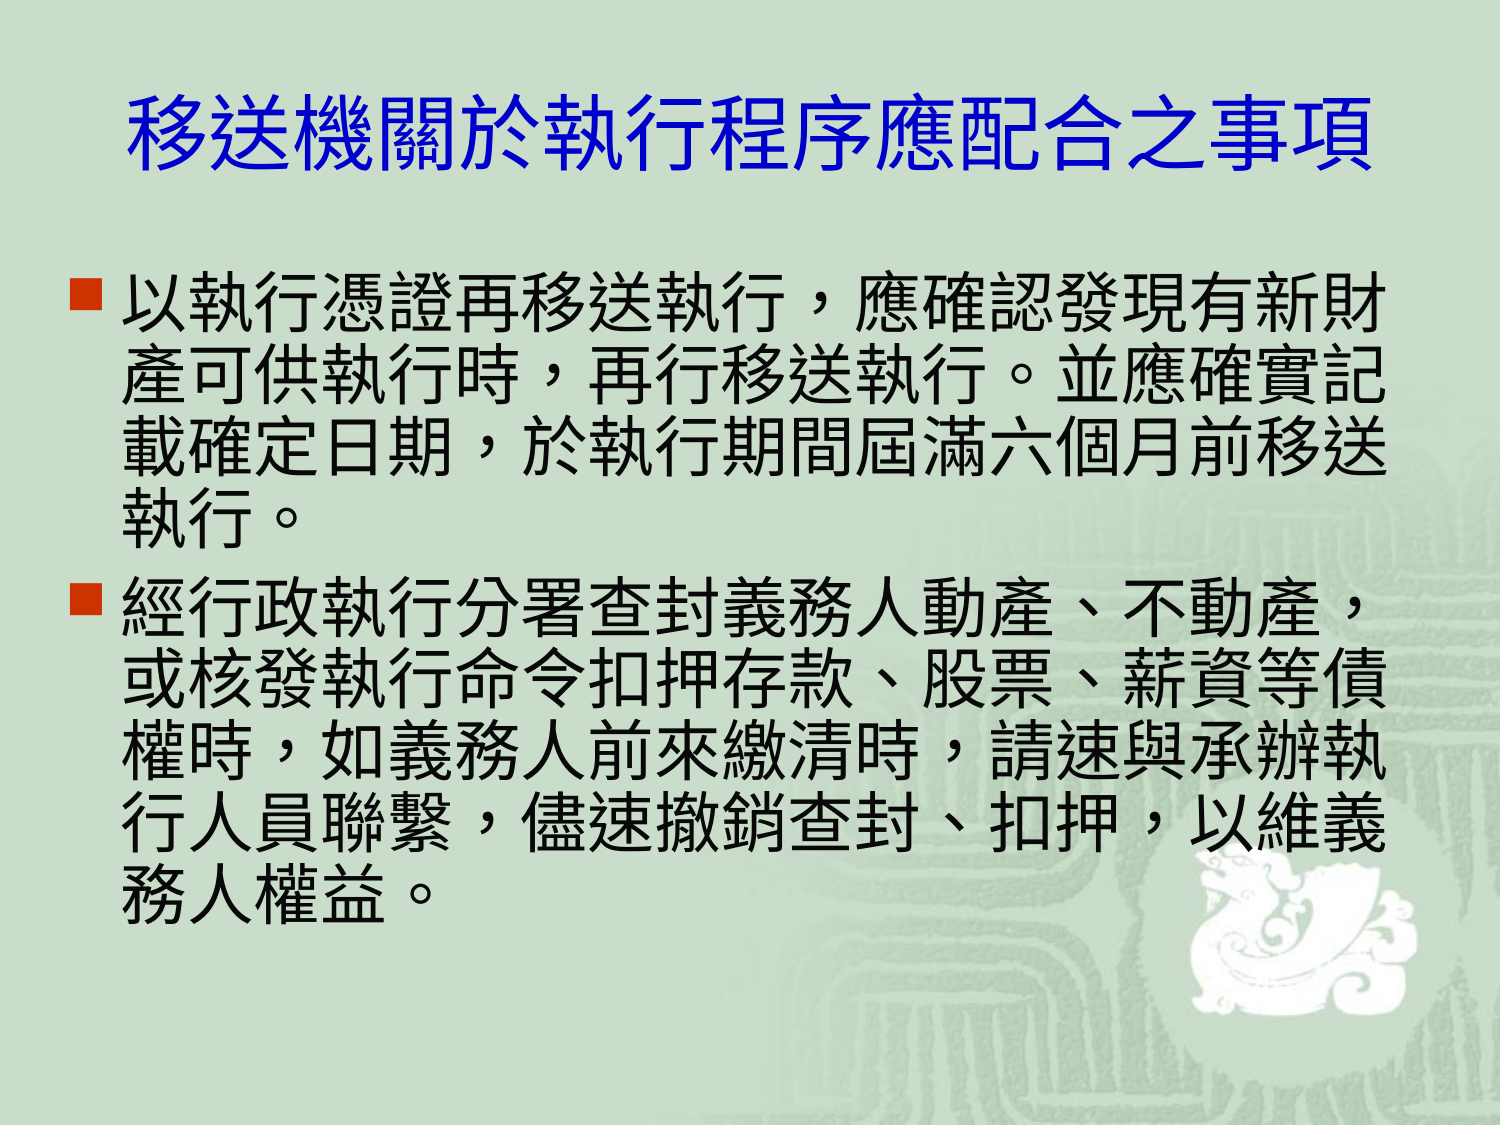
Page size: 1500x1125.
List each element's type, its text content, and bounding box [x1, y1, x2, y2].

list 以執行憑證再移送執行，應確認發現有新財產可供執行時，再行移送執行。並應確實記載確定日期，於執行期間屆滿六個月前移送執行。 經行政執行分署查封義務人動產、不動產，或核發執行命令扣押存款、股票、薪資等債權時，如義務人前來繳清時，請速與承辦執行人員聯繫，儘速撤銷查封、扣押，以維義務人權益。 [49, 262, 1451, 1001]
picture [0, 0, 1500, 1125]
title 移送機關於執行程序應配合之事項 [49, 37, 1451, 225]
